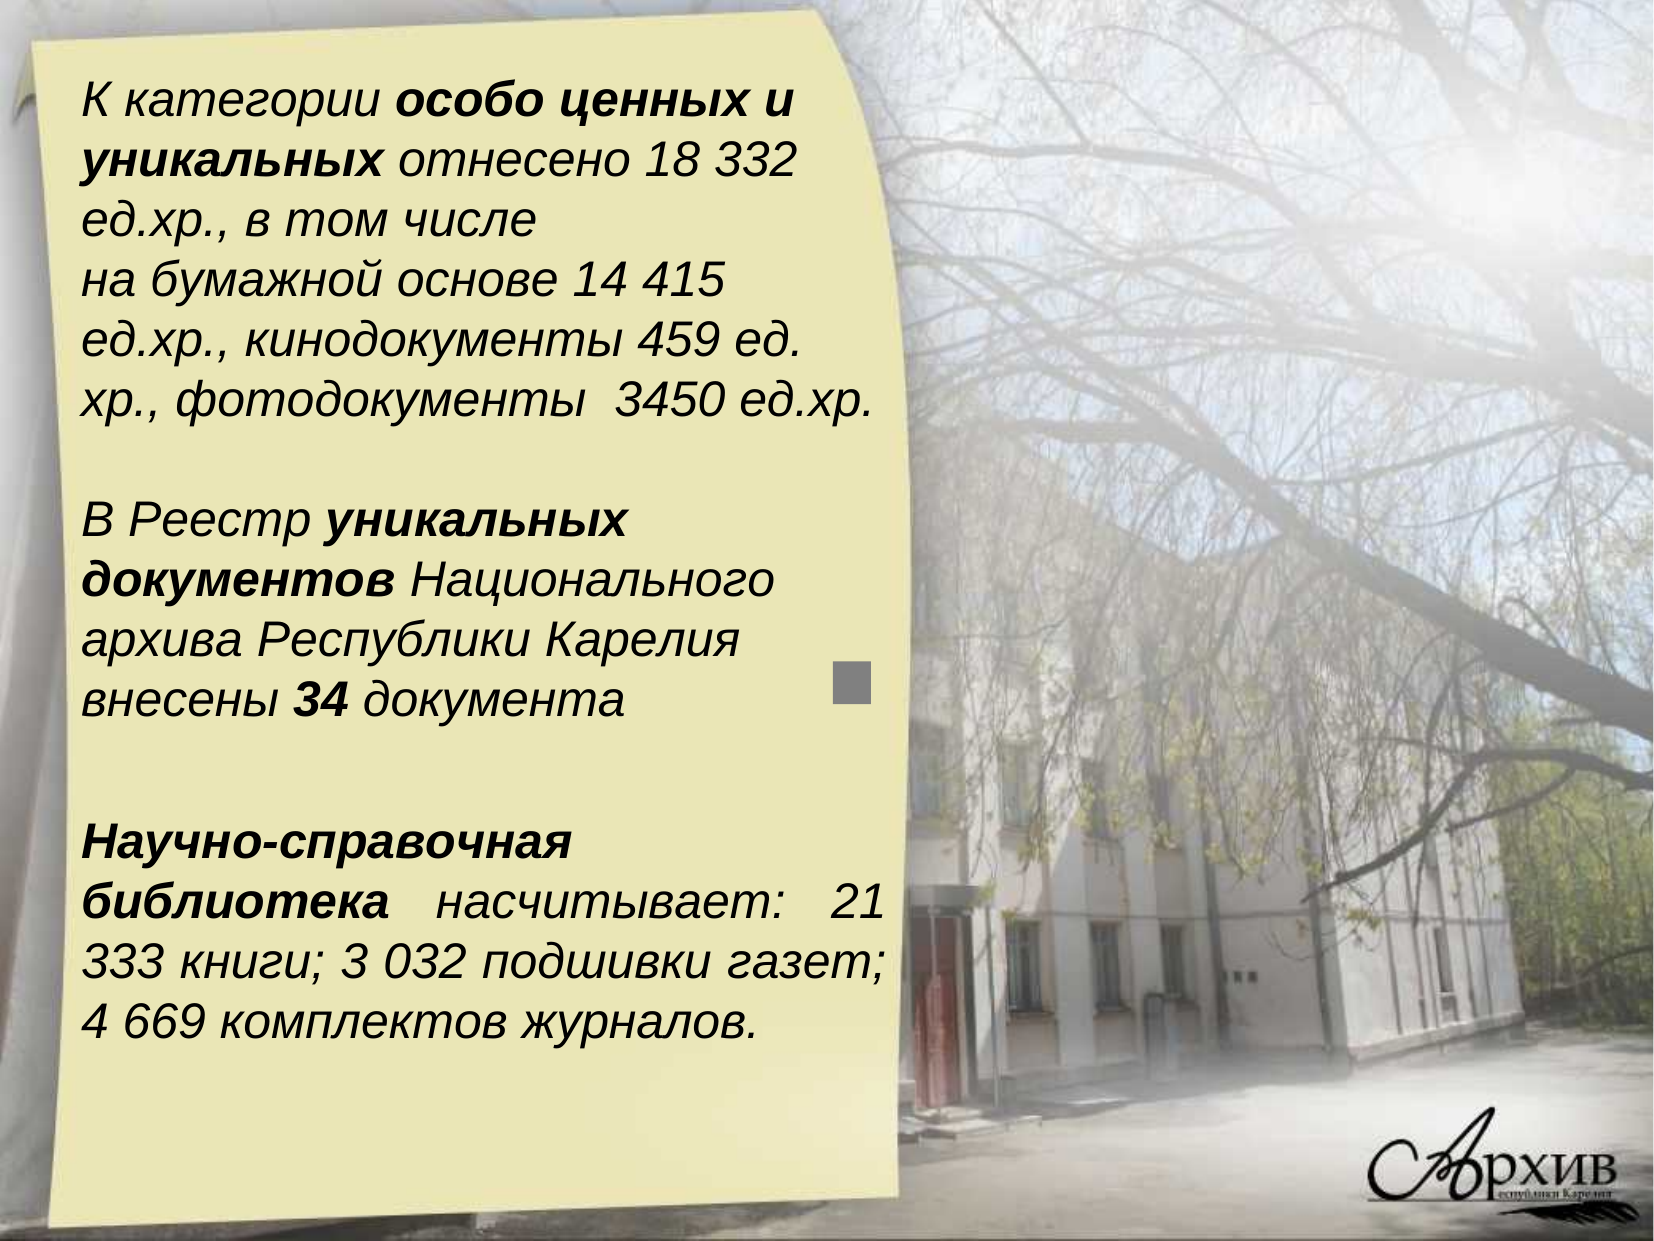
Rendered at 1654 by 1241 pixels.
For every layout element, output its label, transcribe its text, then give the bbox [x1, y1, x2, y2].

picture [0, 0, 1654, 1241]
text_box [832, 661, 871, 705]
text_box К категории особо ценных и уникальных отнесено 18 332 ед.хр., в том числе на бумажной основе 14 415 ед.хр., кинодокументы 459 ед. хр., фотодокументы 3450 ед.хр. В Реестр уникальных документов Национального архива Республики Карелия внесены 34 документа Научно-справочная библиотека насчитывает: 21 333 книги; 3 032 подшивки газет; 4 669 комплектов журналов. [66, 58, 902, 158]
